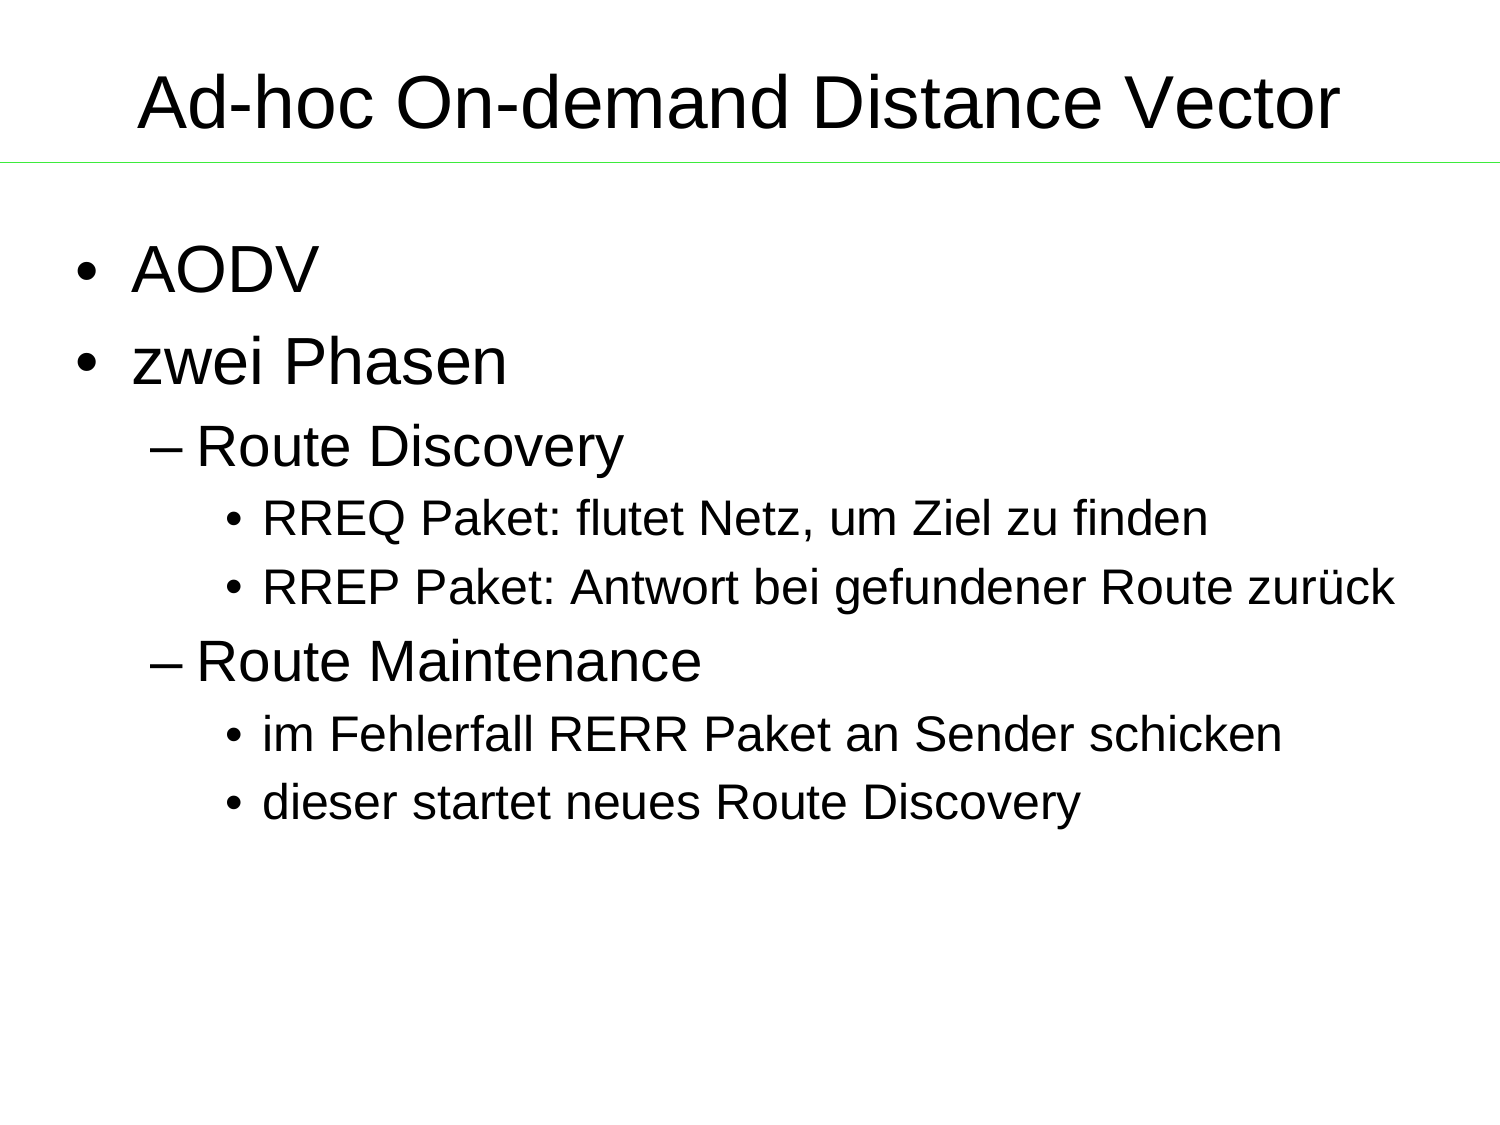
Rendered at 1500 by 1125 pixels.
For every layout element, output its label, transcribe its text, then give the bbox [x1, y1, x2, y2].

list AODV zwei Phasen Route Discovery RREQ Paket: flutet Netz, um Ziel zu finden RREP Paket: Antwort bei gefundener Route zurück Route Maintenance im Fehlerfall RERR Paket an Sender schicken dieser startet neues Route Discovery [75, 232, 1426, 986]
title Ad-hoc On-demand Distance Vector [75, 57, 1426, 148]
